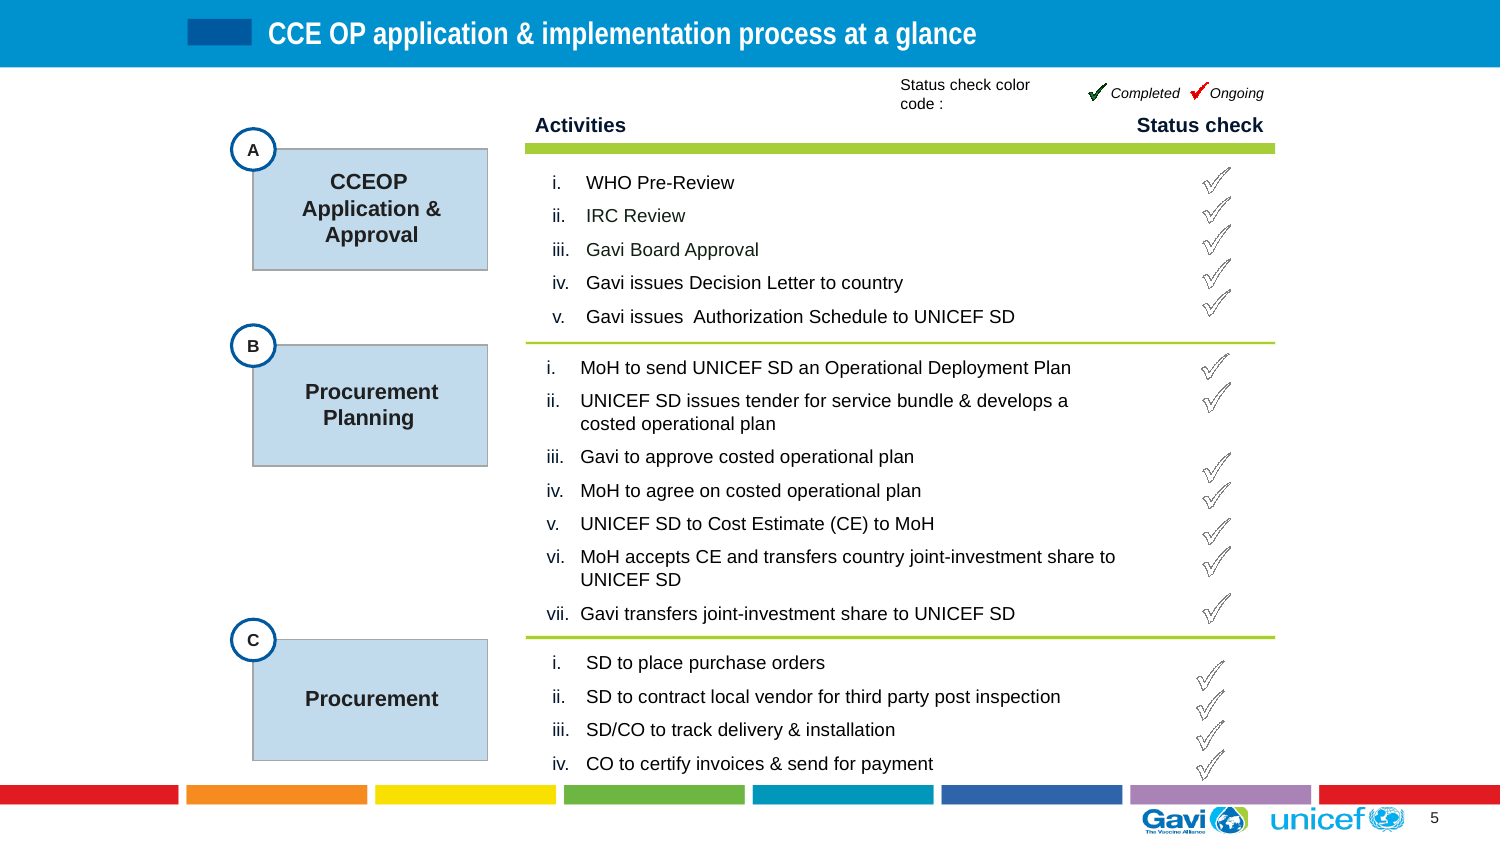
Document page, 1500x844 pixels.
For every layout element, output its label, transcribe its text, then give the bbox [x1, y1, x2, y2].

picture [525, 635, 1276, 640]
text_box MoH to send UNICEF SD an Operational Deployment Plan UNICEF SD issues tender for service bundle & develops a costed operational plan Gavi to approve costed operational plan MoH to agree on costed operational plan UNICEF SD to Cost Estimate (CE) to MoH MoH accepts CE and transfers country joint-investment share to UNICEF SD Gavi transfers joint-investment share to UNICEF SD [524, 355, 1123, 659]
text_box Procurement Planning [253, 345, 488, 467]
text_box CCE OP application & implementation process at a glance [268, 13, 1313, 51]
text_box Activities [535, 111, 930, 137]
text_box Procurement [253, 639, 488, 761]
text_box Status check color code : [900, 74, 1078, 113]
text_box SD to place purchase orders SD to contract local vendor for third party post inspection SD/CO to track delivery & installation CO to certify invoices & send for payment [530, 651, 1130, 774]
text_box Status check [1136, 111, 1275, 139]
text_box C [231, 619, 276, 661]
text_box A [231, 128, 276, 171]
text_box WHO Pre-Review IRC Review Gavi Board Approval Gavi issues Decision Letter to country Gavi issues Authorization Schedule to UNICEF SD [530, 170, 1116, 341]
text_box Completed [1110, 84, 1199, 102]
text_box [1088, 83, 1107, 101]
picture [525, 341, 1276, 345]
text_box CCEOP Application & Approval [253, 149, 488, 271]
text_box Ongoing [1209, 84, 1299, 102]
picture [525, 143, 1276, 154]
text_box [1190, 82, 1209, 100]
text_box B [231, 324, 276, 367]
picture [0, 785, 1500, 807]
text_box [187, 18, 252, 46]
